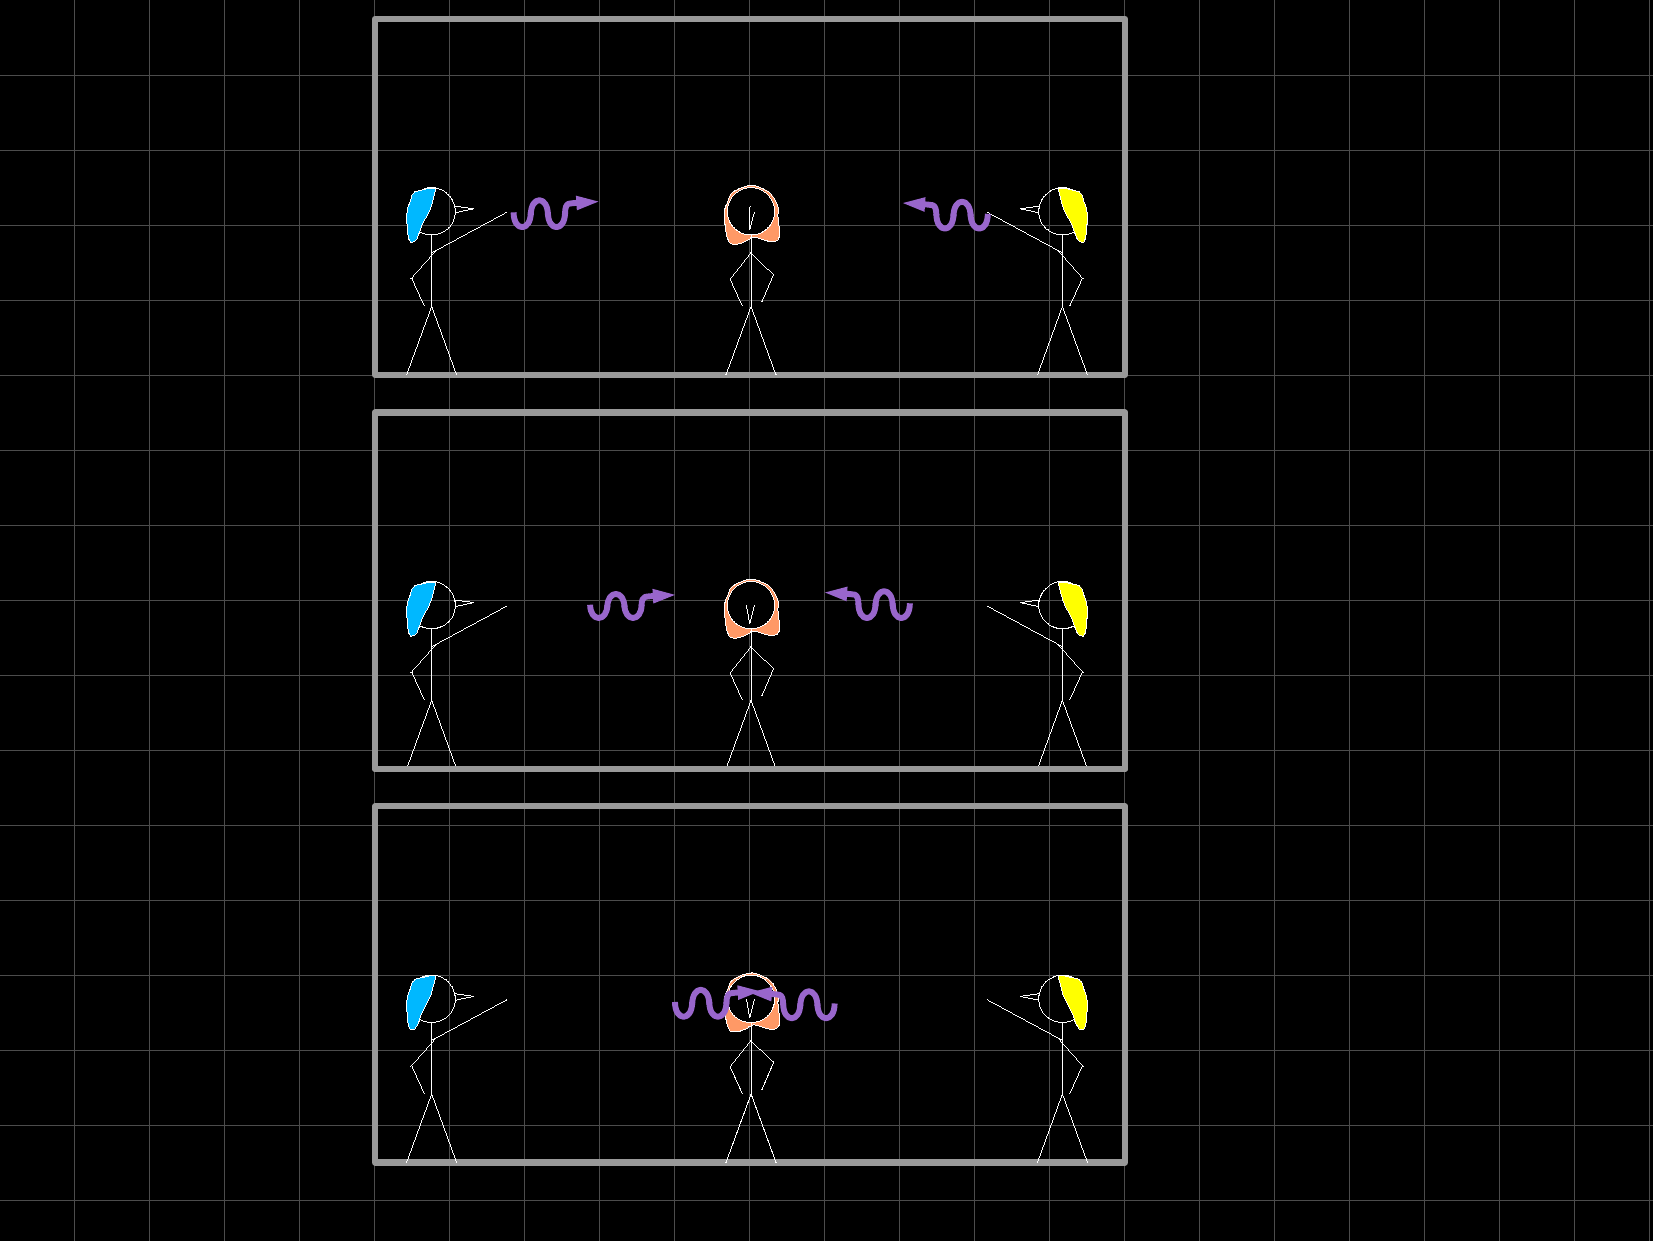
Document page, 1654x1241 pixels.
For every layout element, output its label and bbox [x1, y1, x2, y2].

text_box [406, 975, 436, 1030]
text_box [406, 582, 436, 637]
text_box [725, 995, 780, 1032]
text_box [406, 188, 436, 243]
text_box [726, 972, 777, 991]
text_box [1058, 188, 1088, 243]
text_box [724, 185, 780, 245]
text_box [724, 579, 780, 639]
text_box [1058, 582, 1088, 637]
text_box [1058, 975, 1088, 1030]
